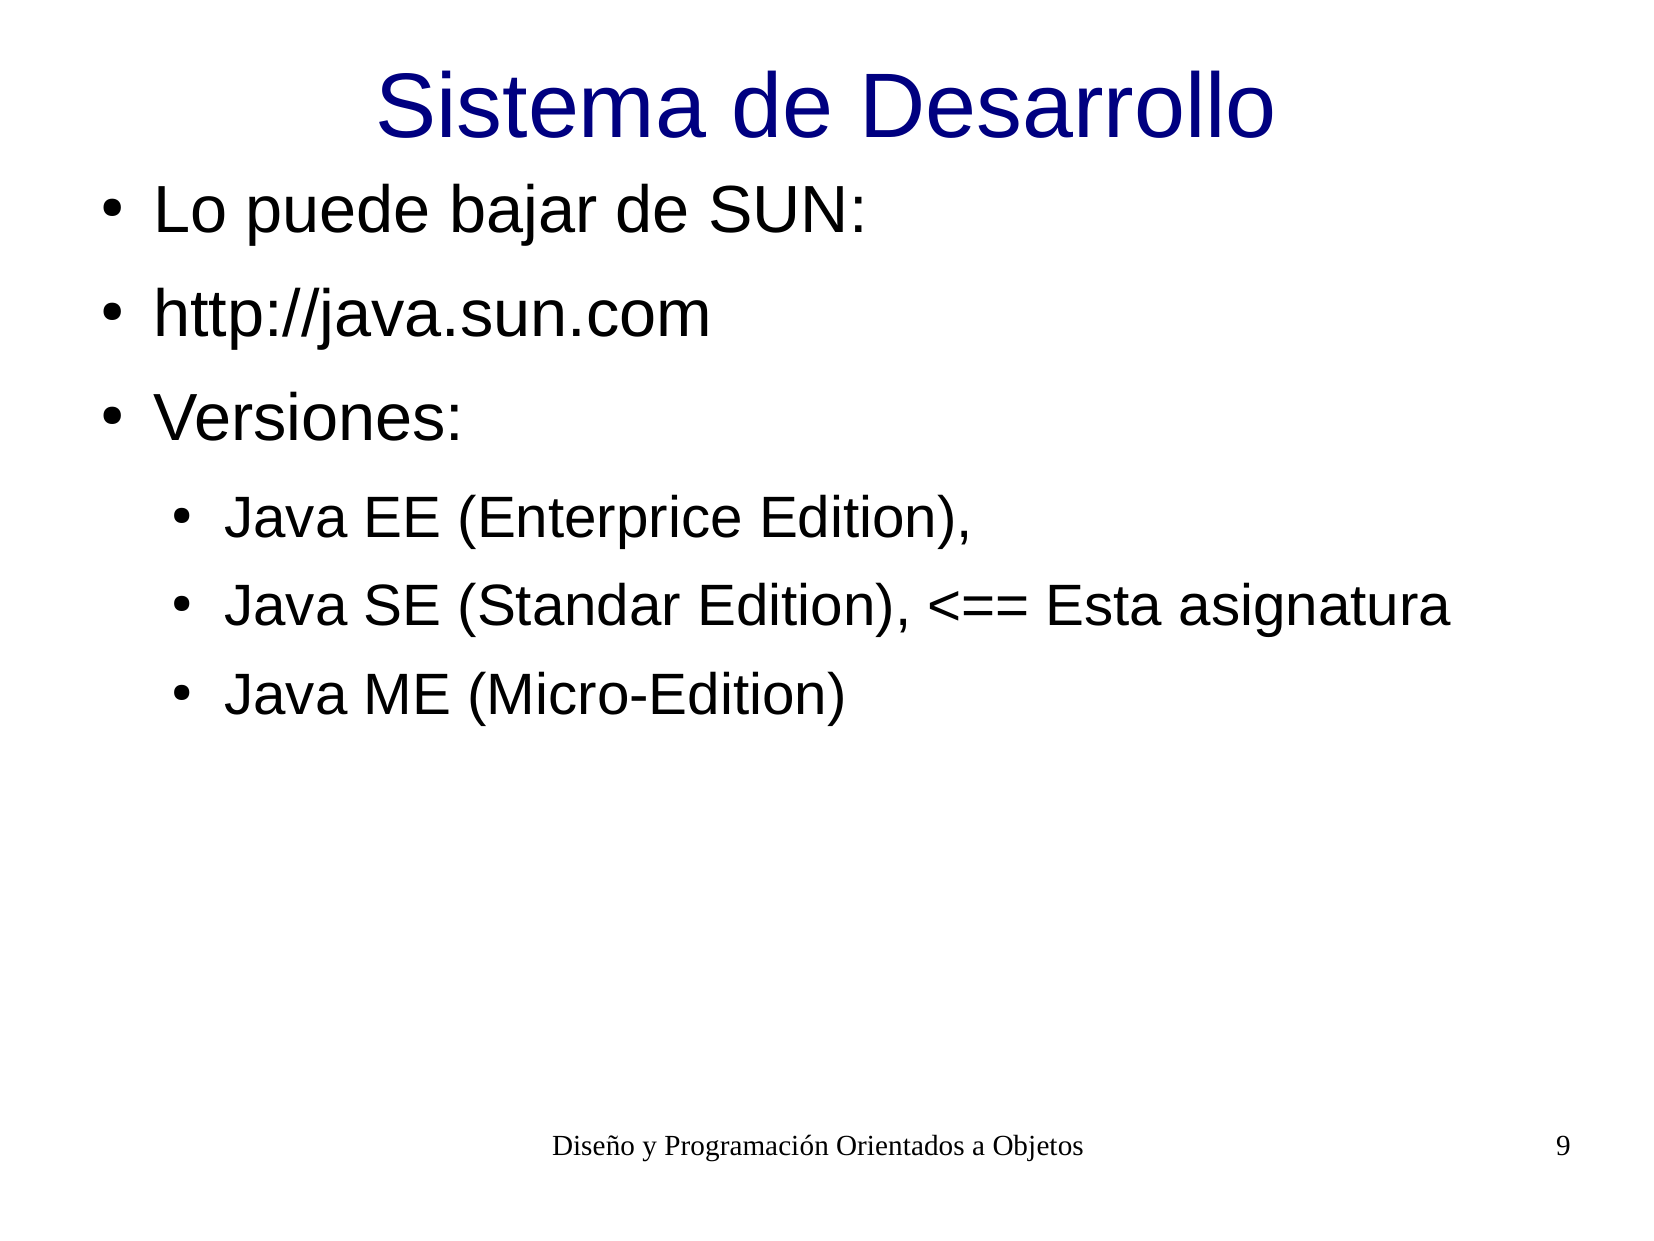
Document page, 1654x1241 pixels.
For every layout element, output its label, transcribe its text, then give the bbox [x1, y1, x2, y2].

list Lo puede bajar de SUN: http://java.sun.com Versiones: Java EE (Enterprice Edition), Java SE (Standar Edition), <== Esta asignatura Java ME (Micro-Edition) [82, 171, 1571, 1109]
title Sistema de Desarrollo [82, 44, 1571, 159]
